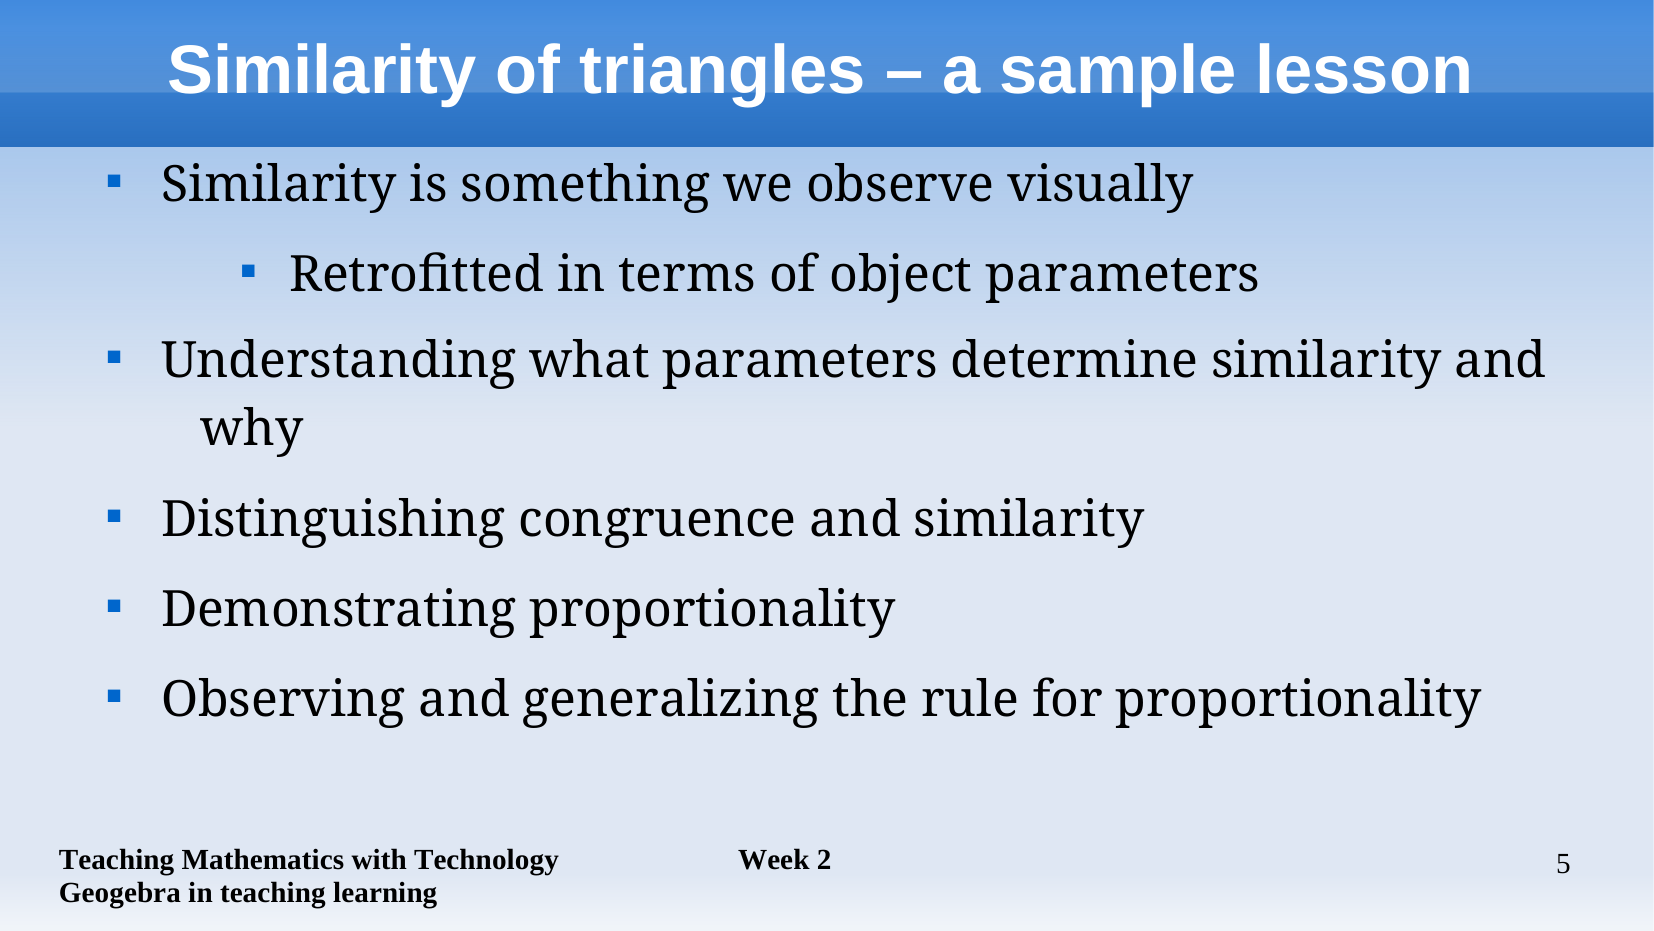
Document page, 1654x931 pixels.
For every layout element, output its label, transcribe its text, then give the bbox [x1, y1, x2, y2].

title Similarity of triangles – a sample lesson [76, 0, 1565, 147]
picture [0, 0, 1654, 931]
list Similarity is something we observe visually Retrofitted in terms of object parameters Understanding what parameters determine similarity and why Distinguishing congruence and similarity Demonstrating proportionality Observing and generalizing the rule for proportionality [76, 147, 1565, 844]
